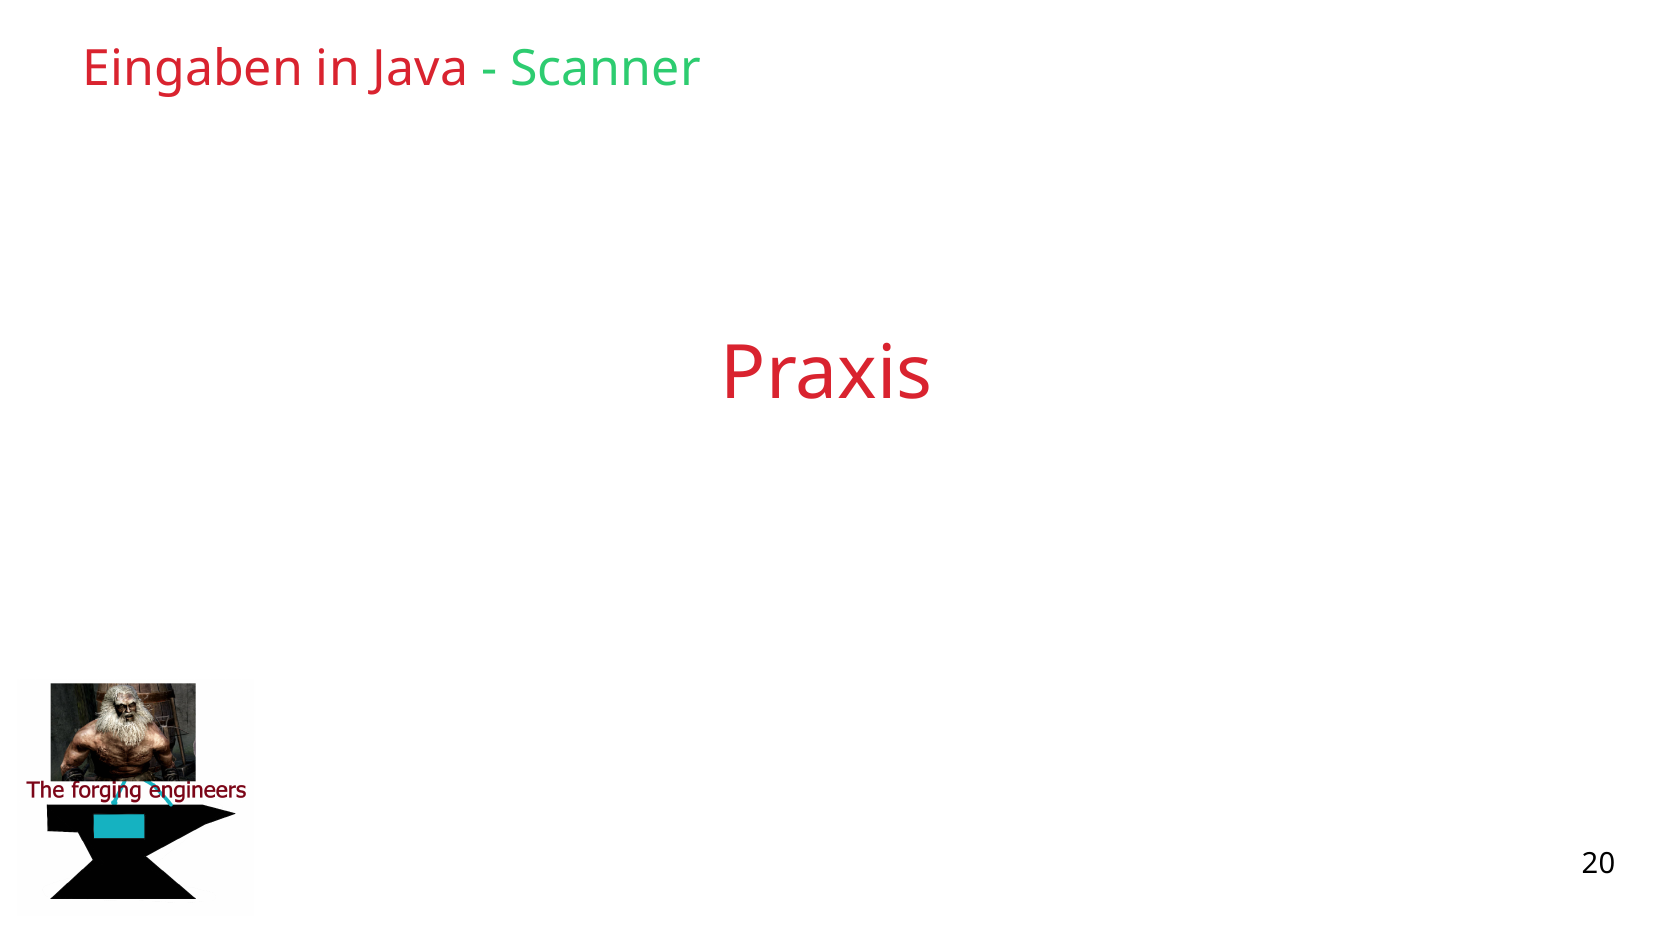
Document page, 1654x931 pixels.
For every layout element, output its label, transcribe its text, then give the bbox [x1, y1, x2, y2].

text_box Praxis [82, 324, 1571, 413]
title Eingaben in Java - Scanner [82, 37, 1571, 95]
picture [17, 679, 254, 916]
